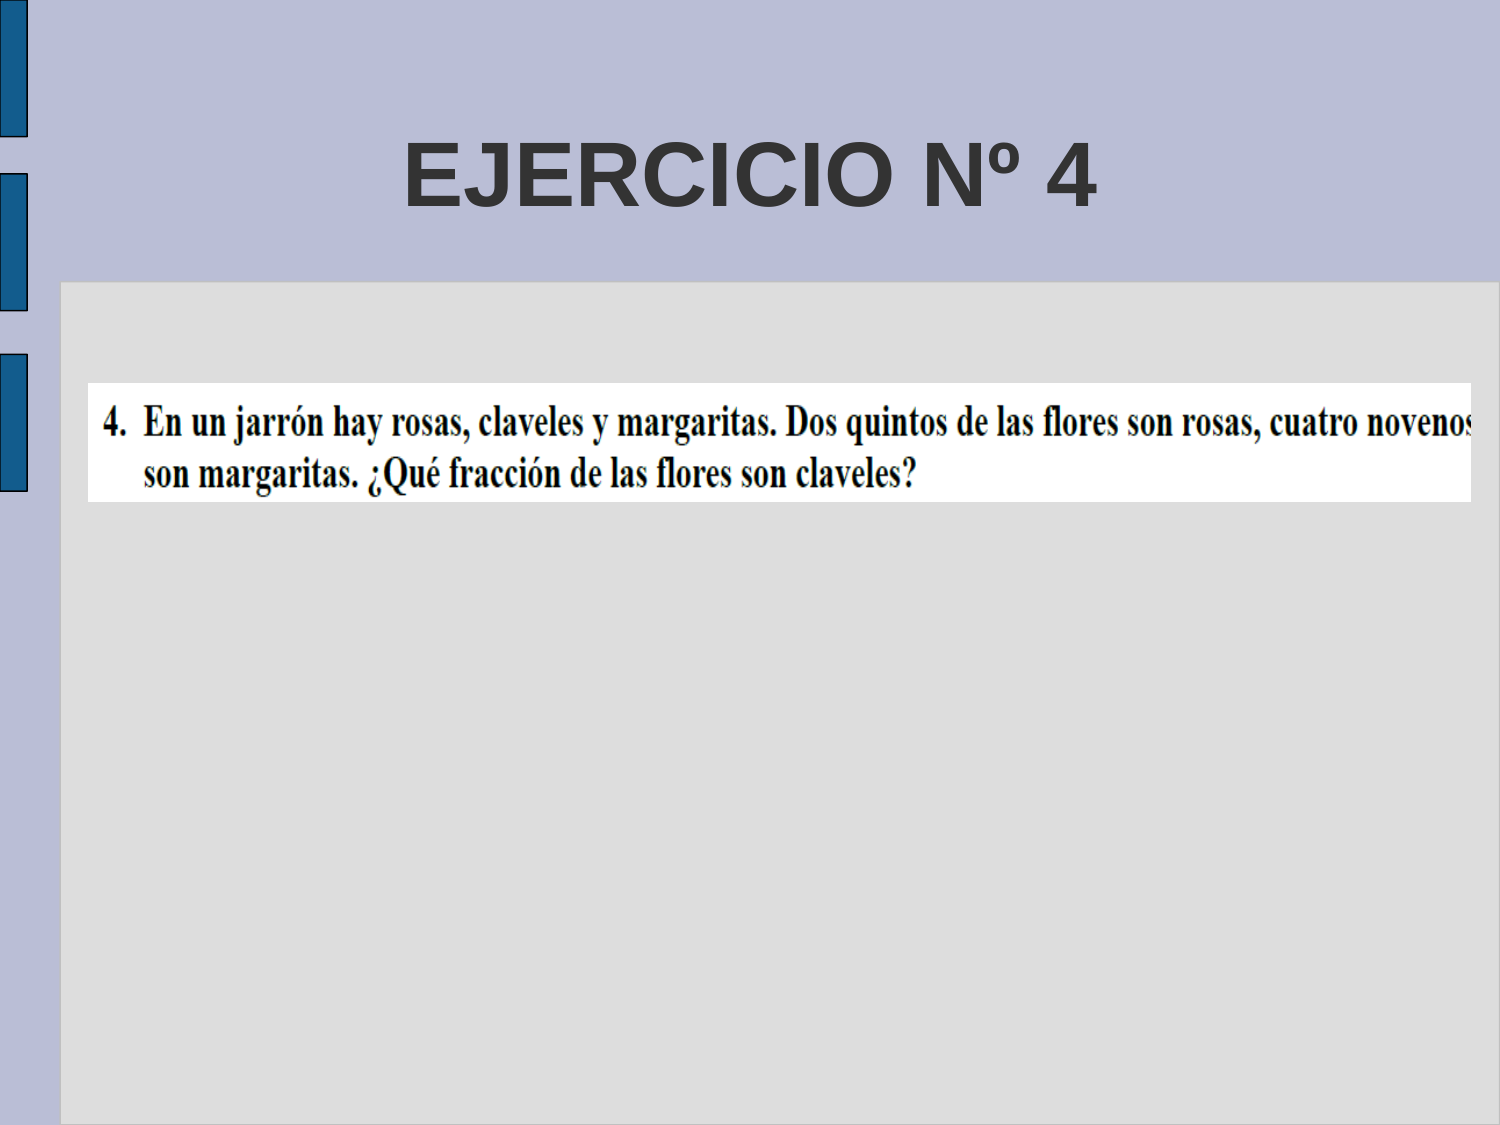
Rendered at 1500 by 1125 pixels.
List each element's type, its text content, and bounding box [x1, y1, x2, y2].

picture [88, 383, 1471, 502]
title EJERCICIO Nº 4 [110, 80, 1391, 271]
